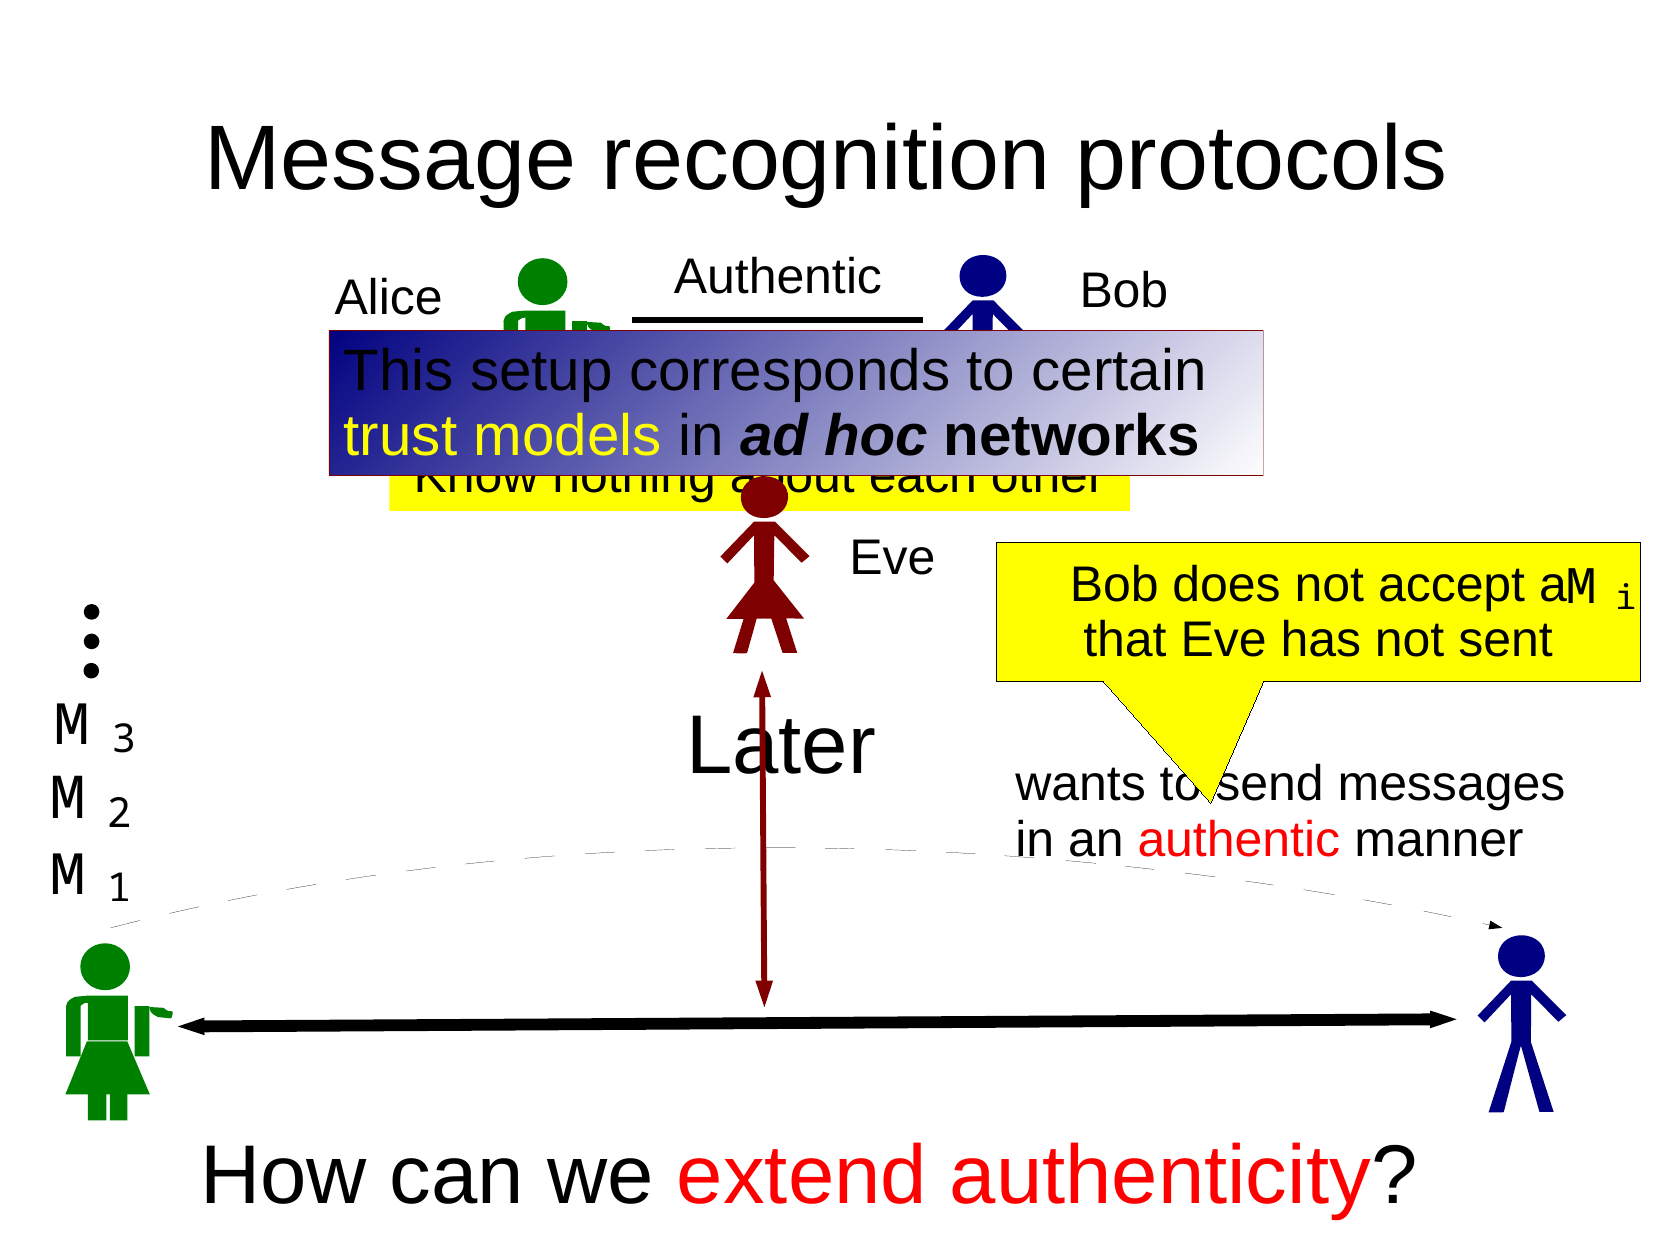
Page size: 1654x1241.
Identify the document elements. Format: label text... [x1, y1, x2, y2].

text_box Bob does not accept a that Eve has not sent [996, 542, 1641, 804]
title Message recognition protocols [82, 49, 1571, 267]
text_box [944, 300, 1023, 330]
text_box [503, 310, 566, 330]
text_box [86, 636, 97, 647]
text_box [959, 255, 1007, 297]
text_box Authentic channel [656, 238, 914, 330]
text_box How can we extend authenticity? [182, 1117, 1462, 1232]
picture [1563, 565, 1639, 615]
text_box [740, 476, 789, 519]
text_box [720, 521, 810, 654]
text_box Never met before Know nothing about each other [771, 476, 1130, 511]
text_box Never met before Know nothing about each other [389, 476, 758, 511]
text_box This setup corresponds to certain trust models in ad hoc networks [328, 330, 1264, 476]
text_box Eve [831, 519, 964, 596]
text_box [80, 943, 130, 991]
text_box [1477, 980, 1567, 1113]
text_box wants to send messages in an authentic manner [997, 745, 1592, 878]
text_box Later [668, 687, 914, 802]
picture [50, 701, 139, 759]
text_box [86, 607, 97, 617]
text_box [86, 665, 97, 676]
text_box [66, 995, 173, 1121]
picture [46, 774, 134, 834]
text_box Bob [1064, 254, 1212, 326]
text_box [1498, 935, 1545, 978]
picture [46, 850, 134, 908]
text_box Alice [319, 262, 462, 333]
text_box [572, 321, 611, 330]
text_box [517, 258, 568, 306]
